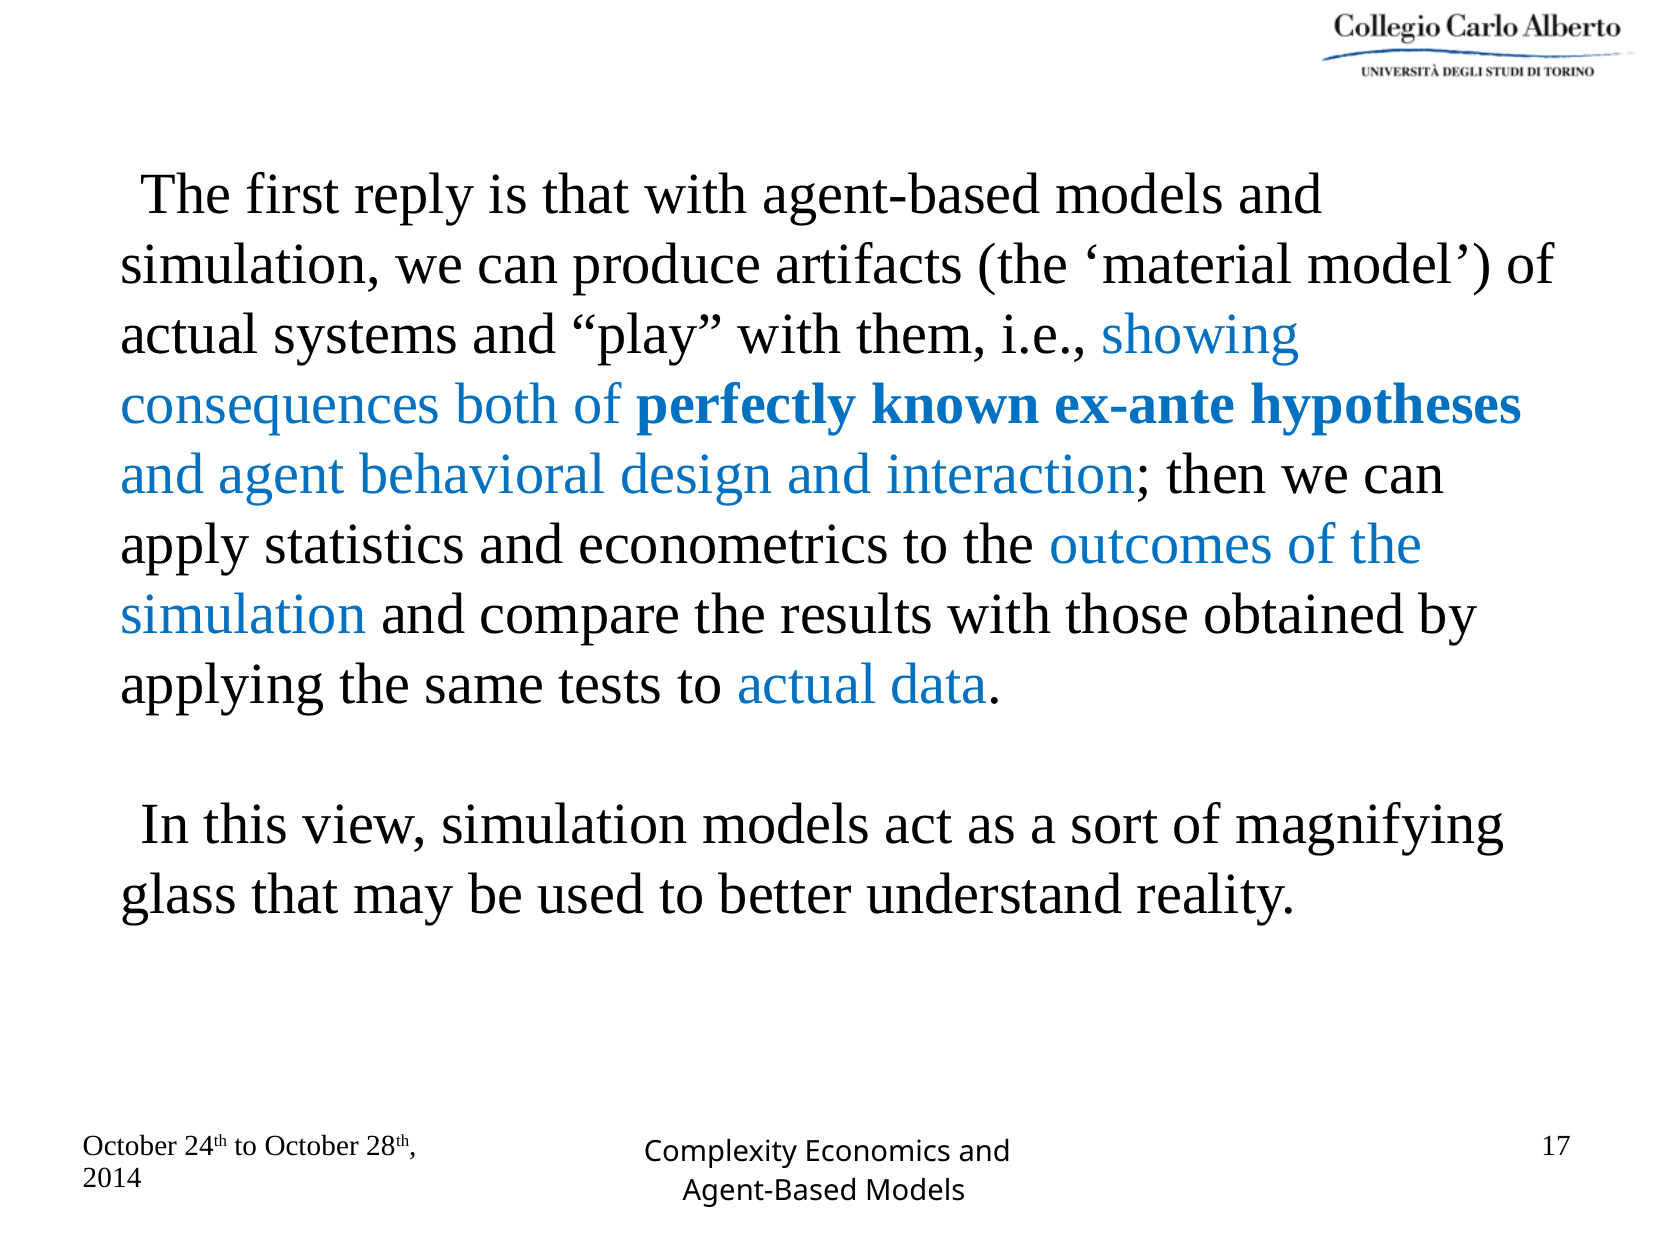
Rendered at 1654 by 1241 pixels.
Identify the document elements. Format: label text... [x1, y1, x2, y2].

picture [1312, 0, 1645, 92]
text_box The first reply is that with agent-based models and simulation, we can produce artifacts (the ‘material model’) of actual systems and “play” with them, i.e., showing consequences both of perfectly known ex-ante hypotheses and agent behavioral design and interaction; then we can apply statistics and econometrics to the outcomes of the simulation and compare the results with those obtained by applying the same tests to actual data. In this view, simulation models act as a sort of magnifying glass that may be used to better understand reality. [105, 147, 1576, 1003]
